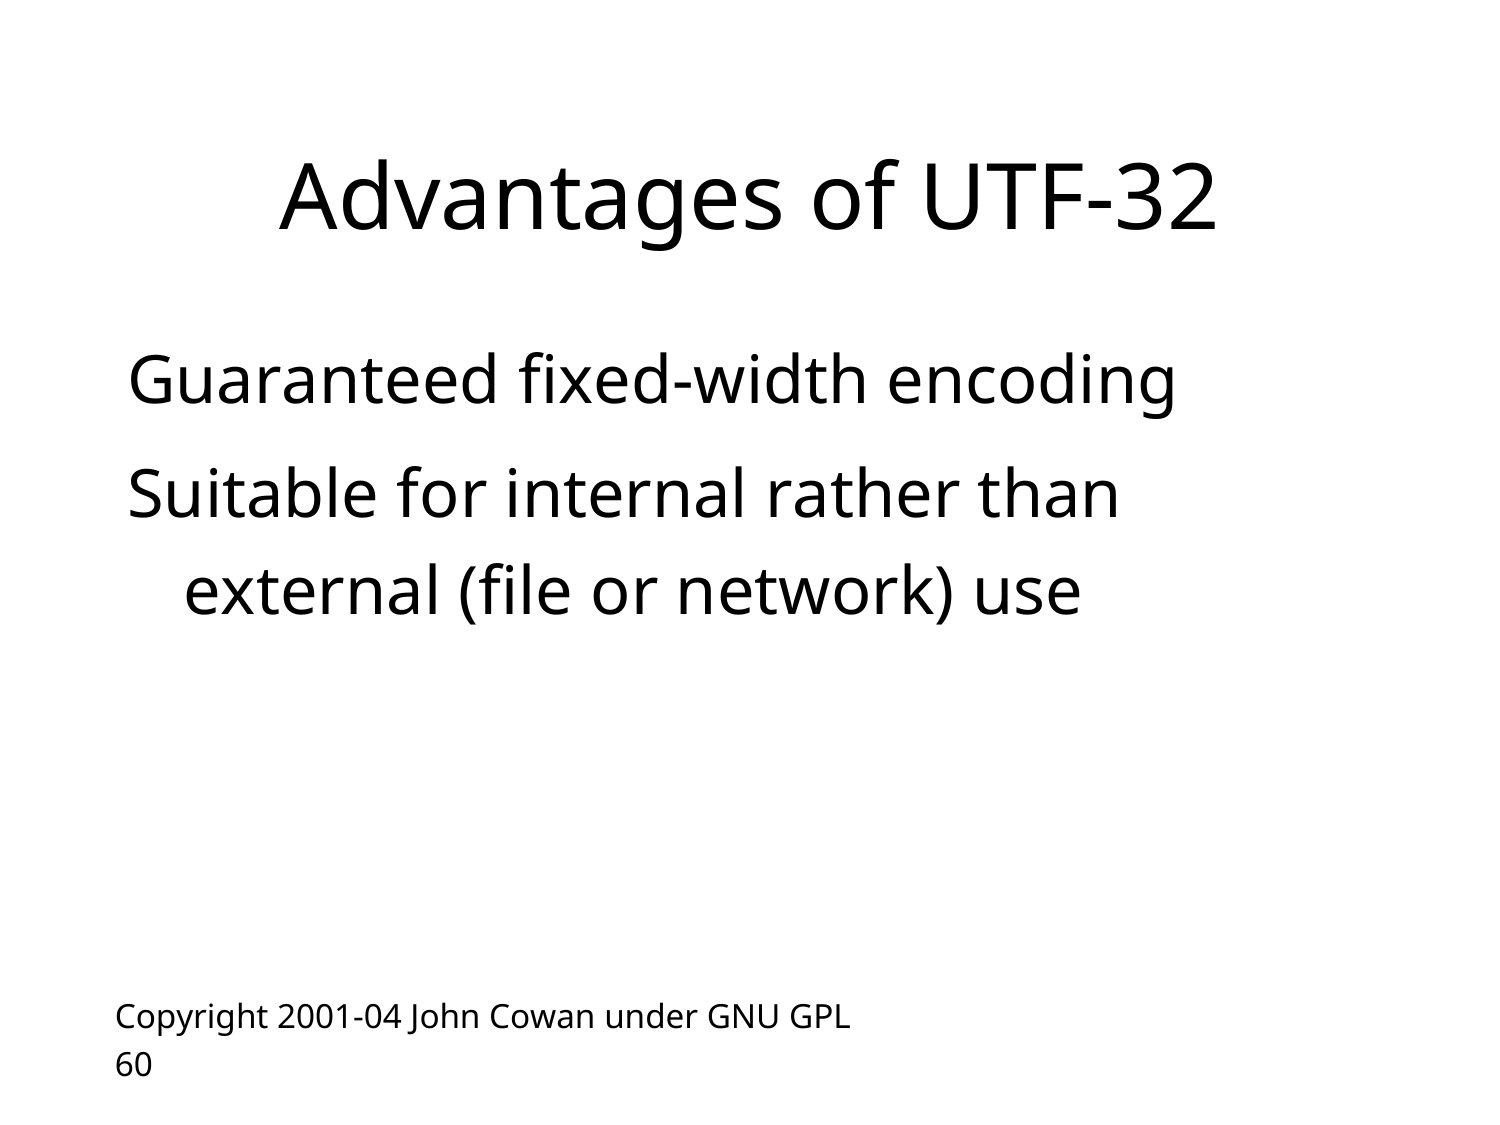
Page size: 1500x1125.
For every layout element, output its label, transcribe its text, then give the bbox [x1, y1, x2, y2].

list Guaranteed fixed-width encoding Suitable for internal rather than external (file or network) use [112, 324, 1388, 1000]
title Advantages of UTF-32 [112, 99, 1388, 288]
